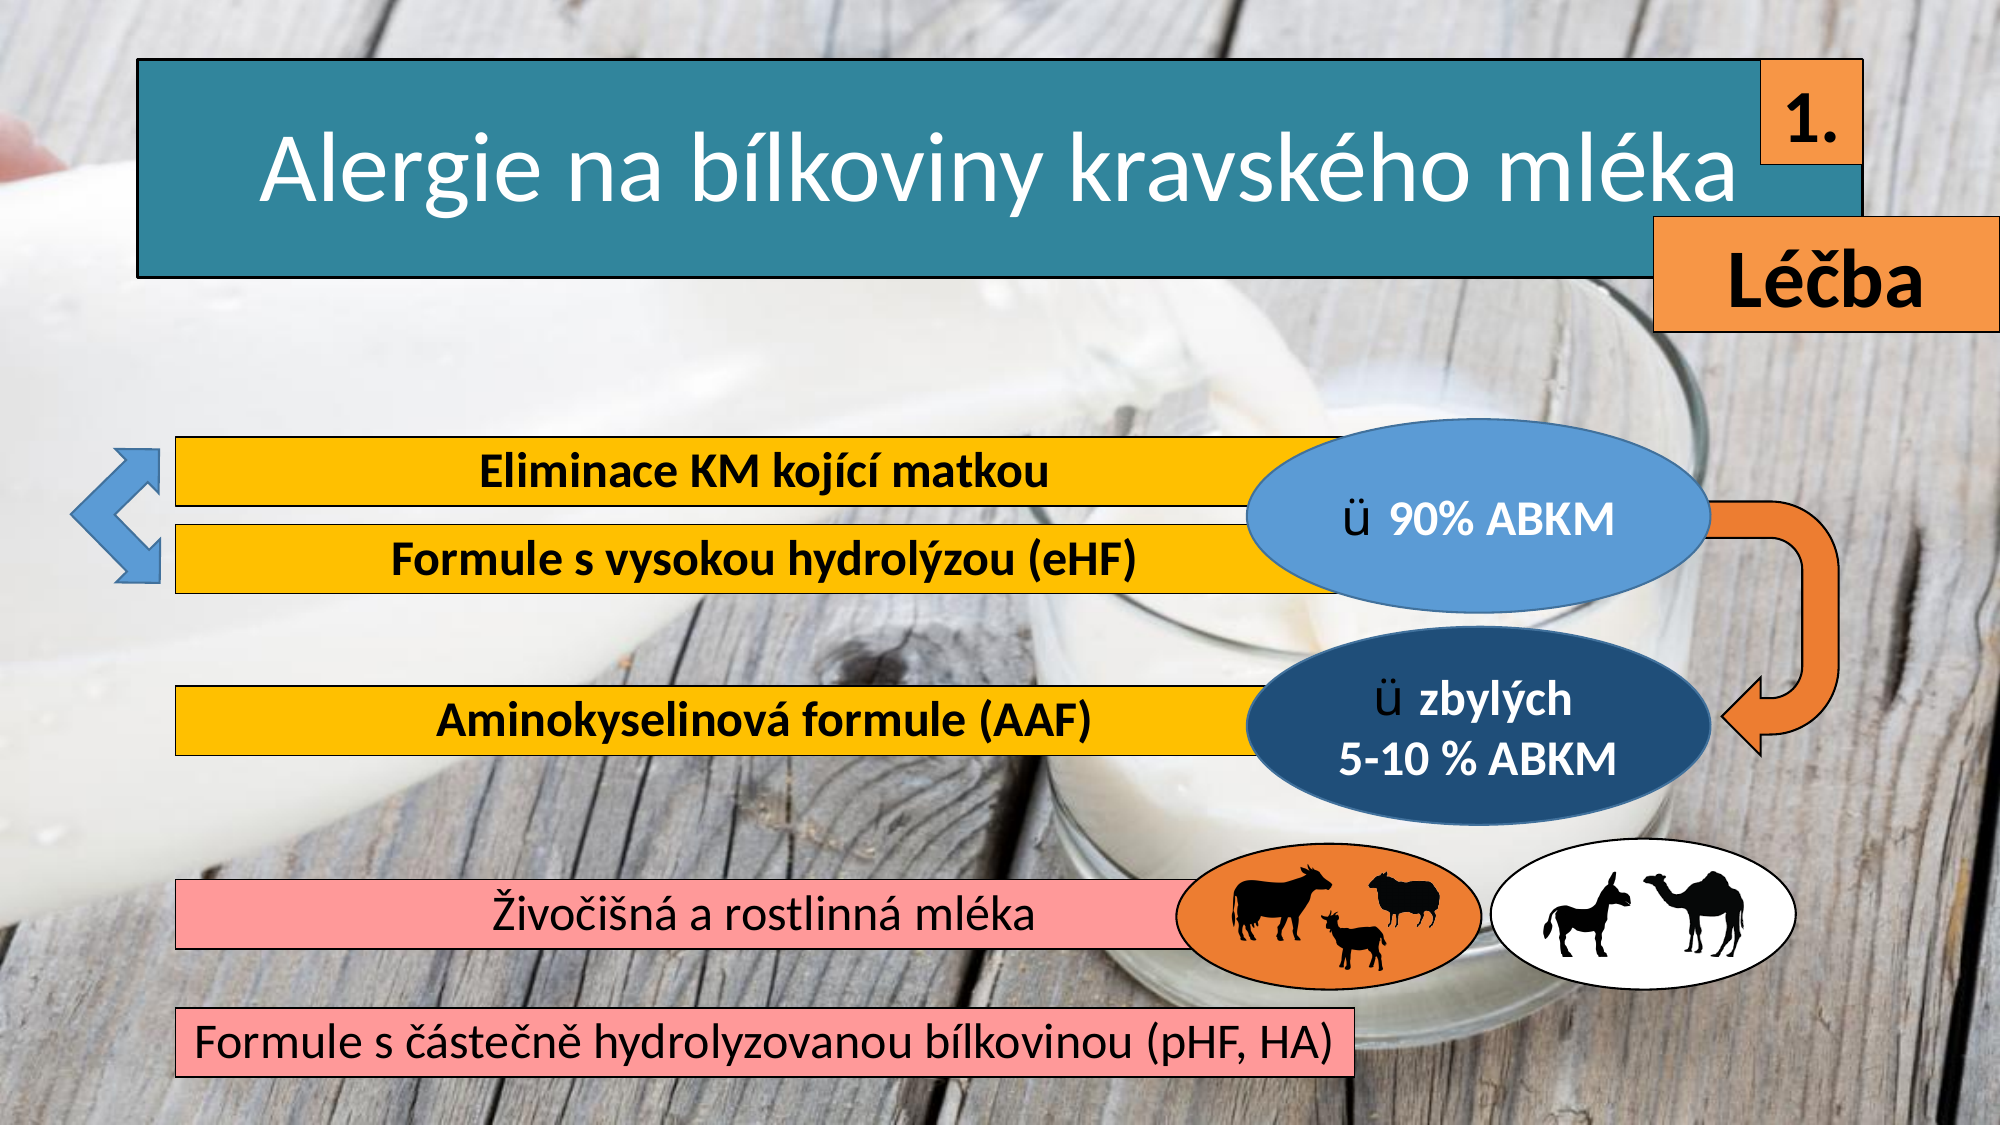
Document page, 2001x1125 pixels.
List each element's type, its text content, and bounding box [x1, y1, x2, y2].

text_box [1705, 501, 1839, 756]
text_box 90% ABKM [1246, 419, 1711, 613]
list Eliminace KM kojící matkou [175, 436, 1344, 507]
text_box [70, 448, 161, 583]
picture [0, 0, 2000, 1125]
text_box Živočišná a rostlinná mléka [175, 879, 1197, 949]
text_box Formule s vysokou hydrolýzou (eHF) [175, 524, 1338, 594]
title Alergie na bílkoviny kravského mléka [137, 59, 1863, 278]
text_box [1176, 843, 1482, 990]
text_box Léčba [1654, 217, 2000, 332]
text_box Aminokyselinová formule (AAF) [175, 686, 1265, 756]
text_box [1490, 838, 1796, 990]
text_box 1. [1760, 60, 1863, 165]
text_box Formule s částečně hydrolyzovanou bílkovinou (pHF, HA) [175, 1007, 1355, 1078]
text_box zbylých 5-10 % ABKM [1246, 626, 1711, 825]
